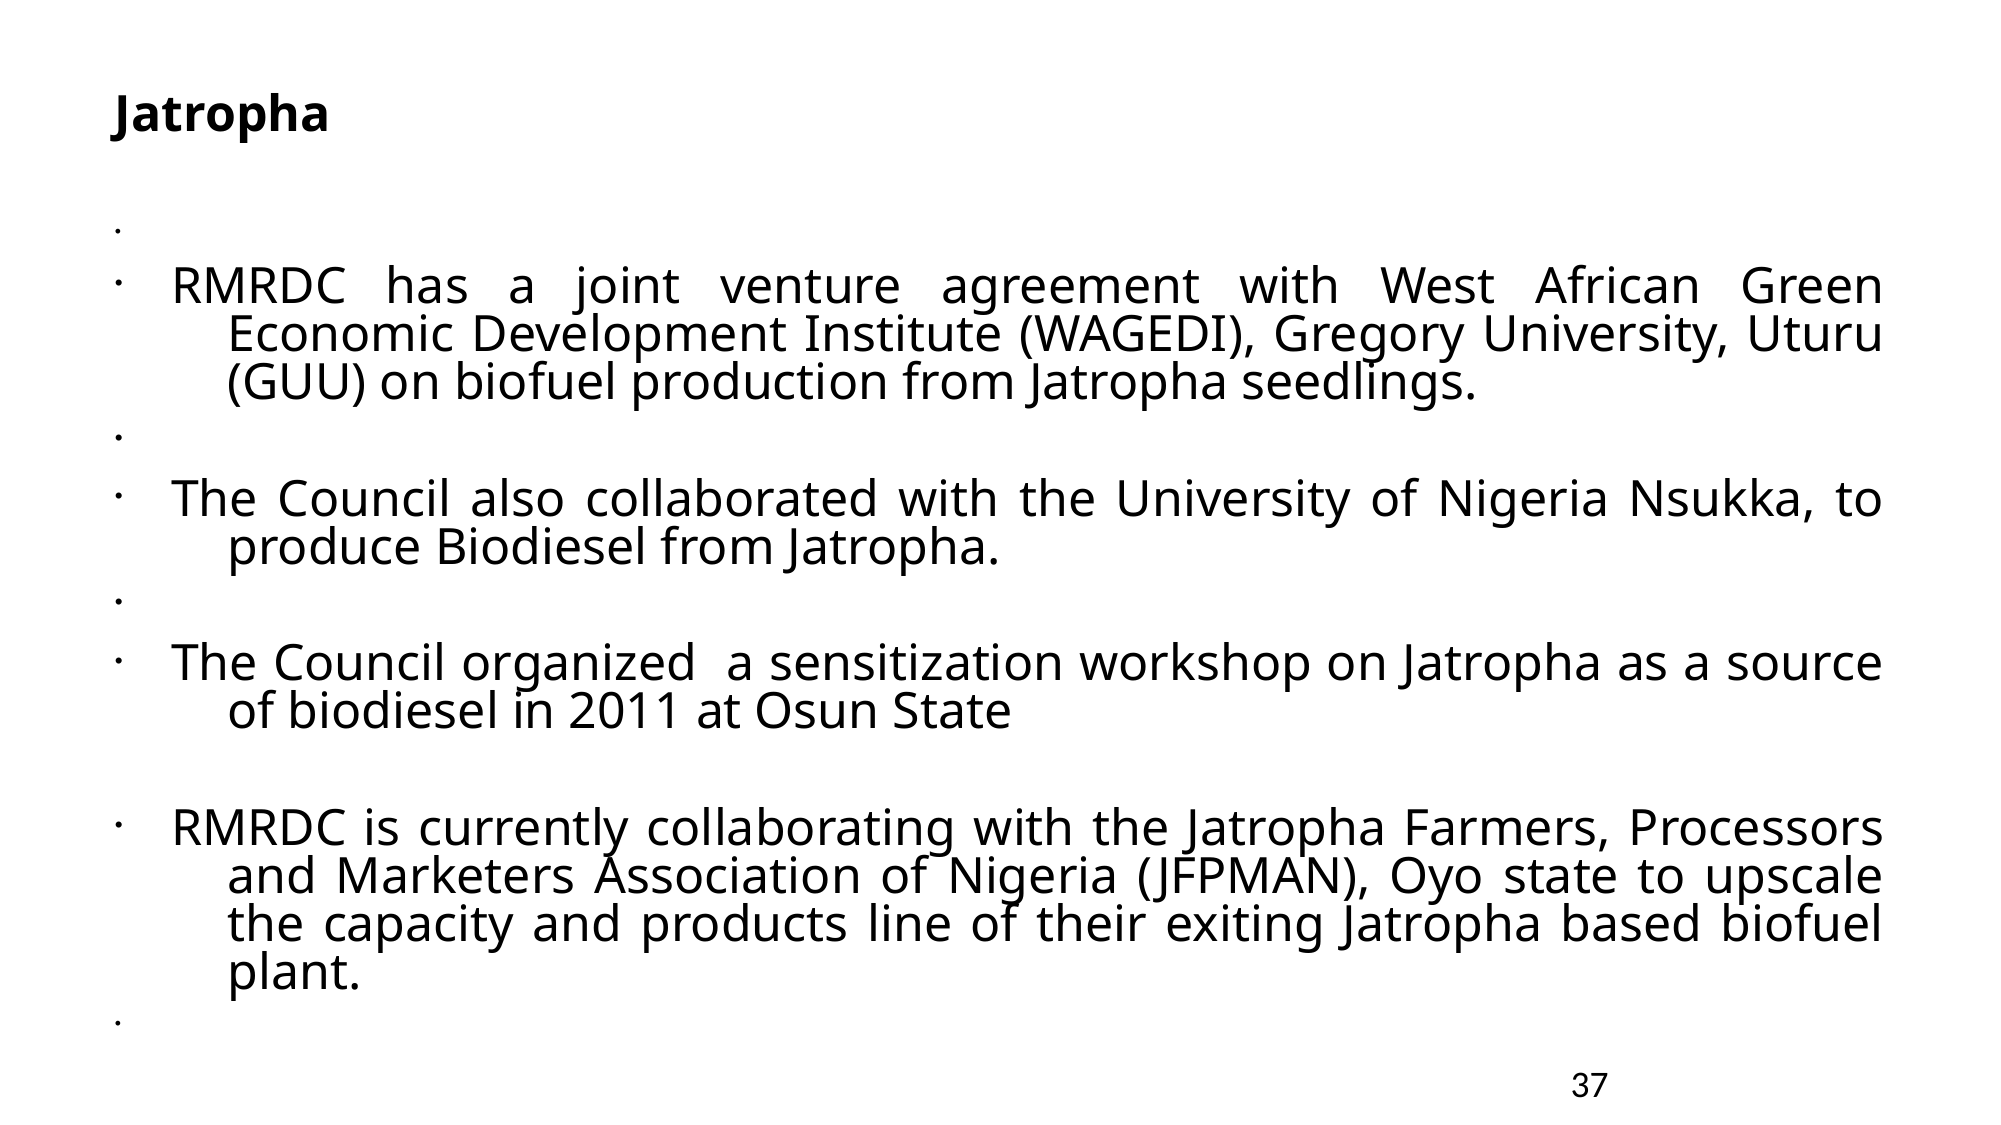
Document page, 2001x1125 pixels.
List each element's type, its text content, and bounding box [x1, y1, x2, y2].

text_box [1555, 1052, 1973, 1125]
title Jatropha [99, 45, 1900, 175]
list RMRDC has a joint venture agreement with West African Green Economic Development Institute (WAGEDI), Gregory University, Uturu (GUU) on biofuel production from Jatropha seedlings. The Council also collaborated with the University of Nigeria Nsukka, to produce Biodiesel from Jatropha. The Council organized a sensitization workshop on Jatropha as a source of biodiesel in 2011 at Osun State RMRDC is currently collaborating with the Jatropha Farmers, Processors and Marketers Association of Nigeria (JFPMAN), Oyo state to upscale the capacity and products line of their exiting Jatropha based biofuel plant. [99, 200, 1900, 1053]
